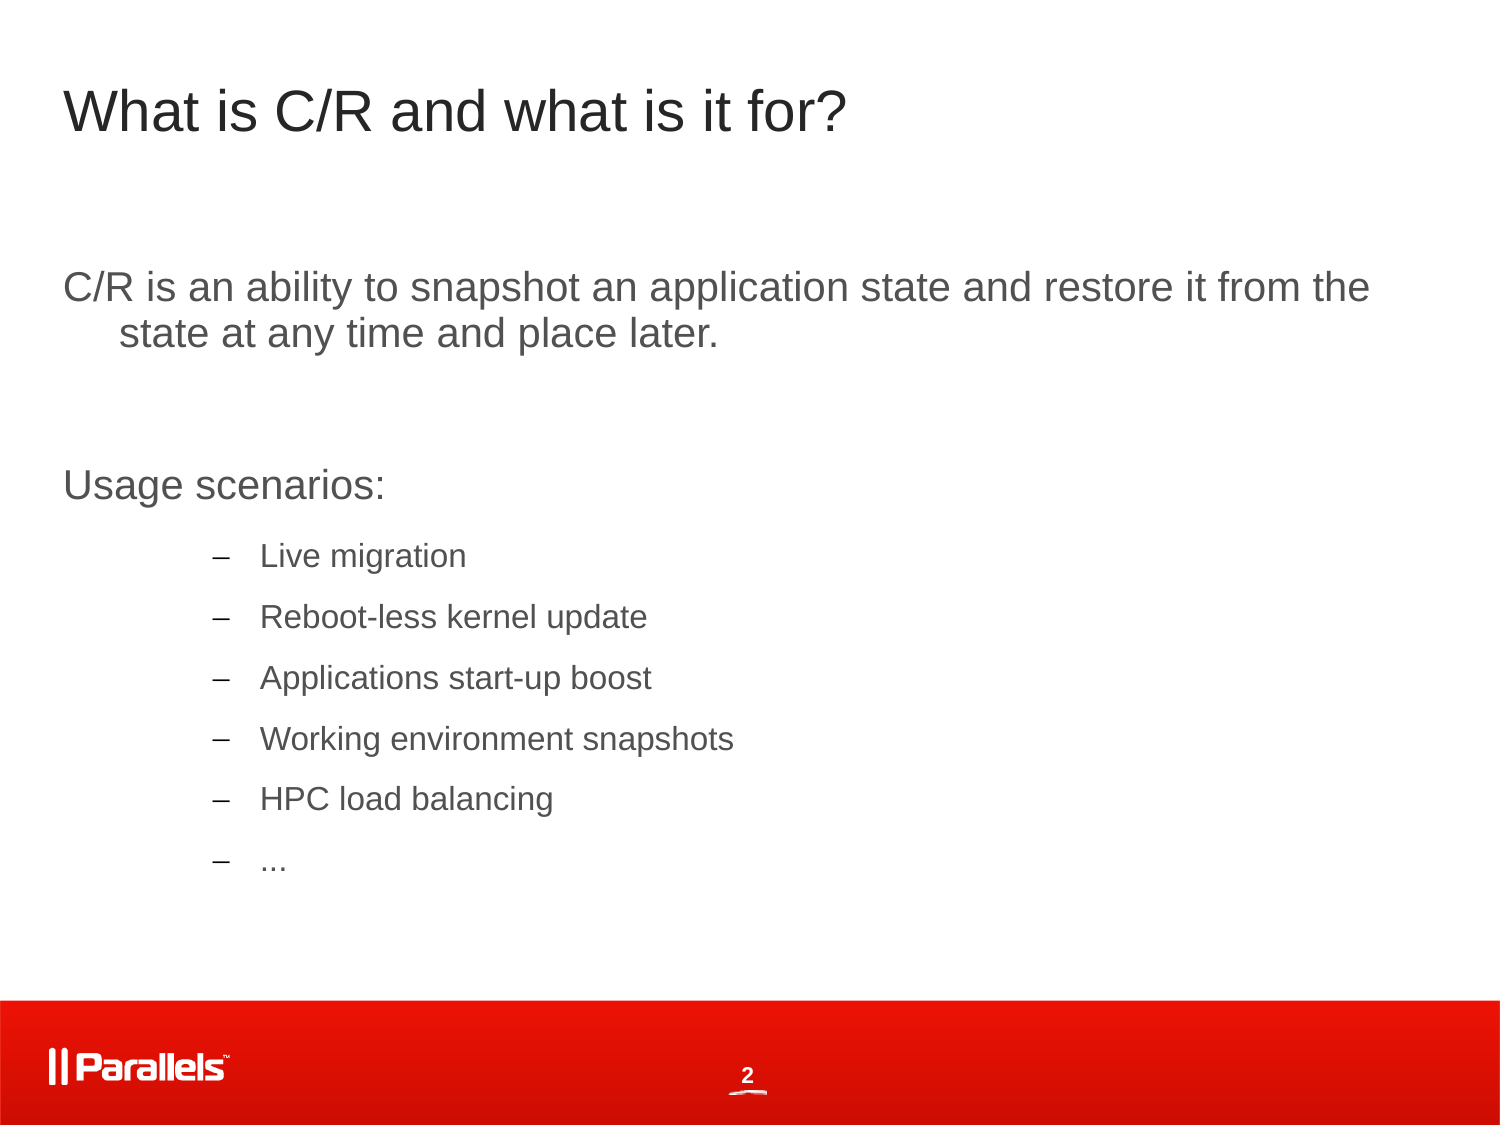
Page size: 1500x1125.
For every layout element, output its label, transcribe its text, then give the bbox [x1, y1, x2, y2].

title What is C/R and what is it for? [48, 10, 1454, 214]
picture [49, 1046, 230, 1085]
list C/R is an ability to snapshot an application state and restore it from the state at any time and place later. Usage scenarios: Live migration Reboot-less kernel update Applications start-up boost Working environment snapshots HPC load balancing ... [47, 256, 1452, 1000]
picture [727, 1090, 767, 1095]
